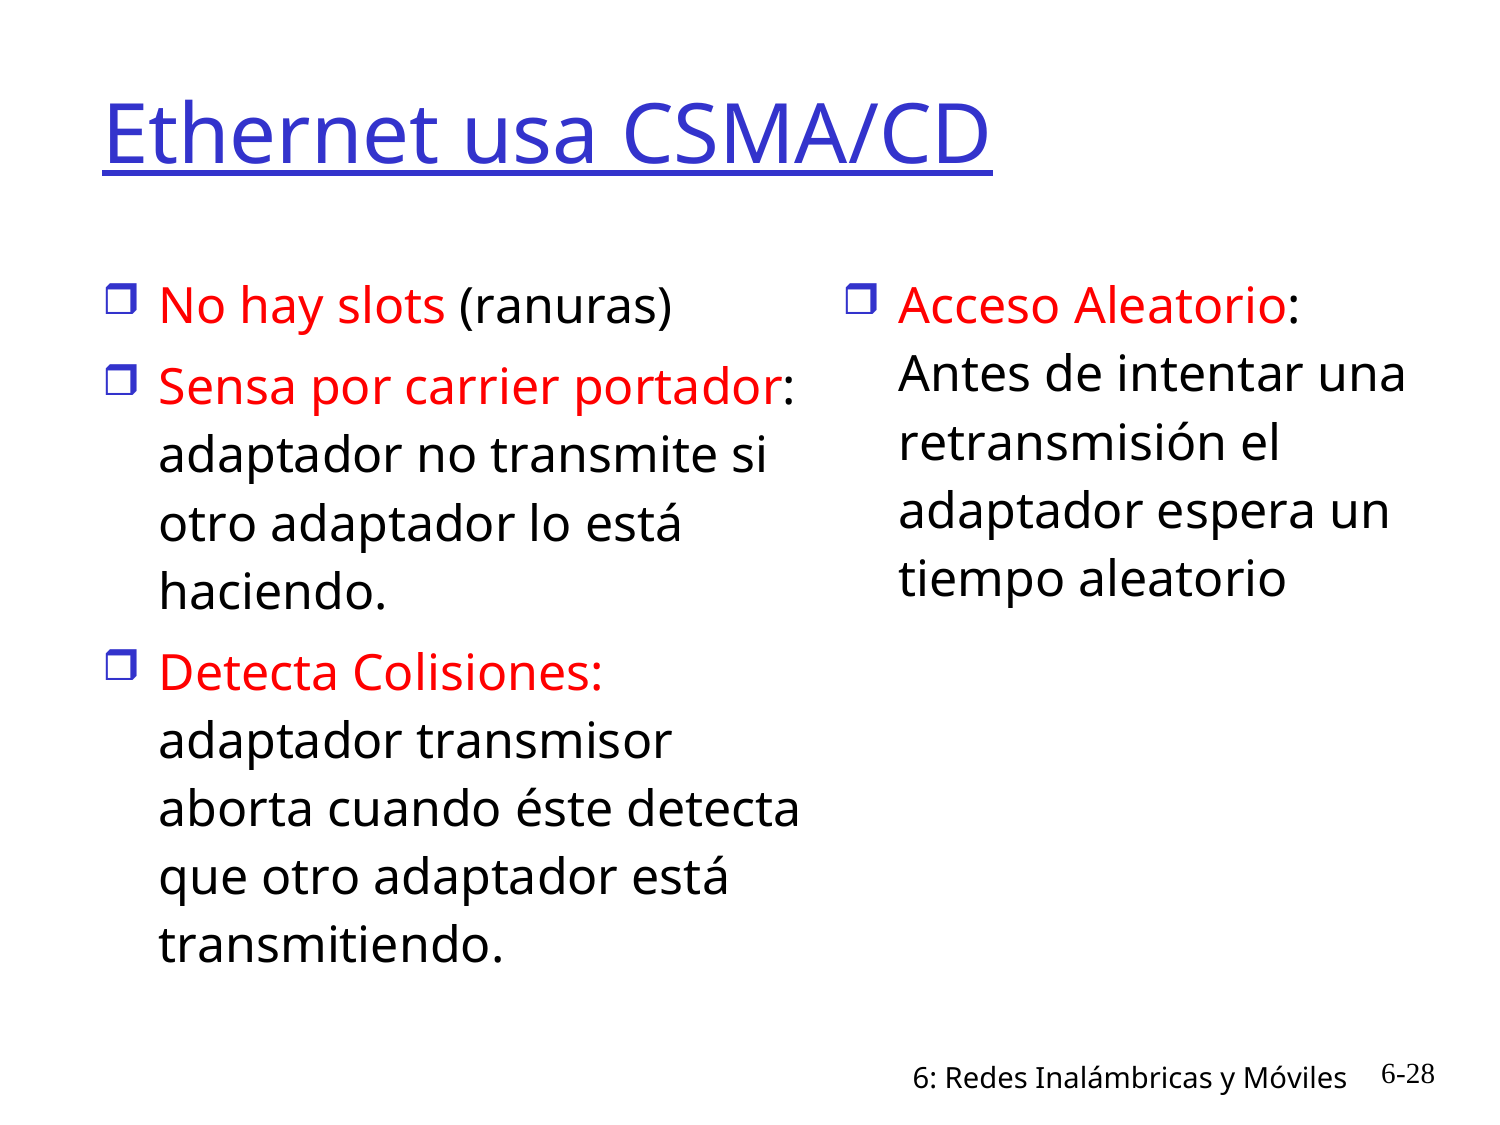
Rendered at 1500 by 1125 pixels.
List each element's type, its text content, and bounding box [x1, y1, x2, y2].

title Ethernet usa CSMA/CD [87, 37, 1363, 225]
list No hay slots (ranuras) Sensa por carrier portador: adaptador no transmite si otro adaptador lo está haciendo. Detecta Colisiones: adaptador transmisor aborta cuando éste detecta que otro adaptador está transmitiendo. [87, 262, 826, 1026]
list Acceso Aleatorio: Antes de intentar una retransmisión el adaptador espera un tiempo aleatorio [827, 262, 1453, 1026]
